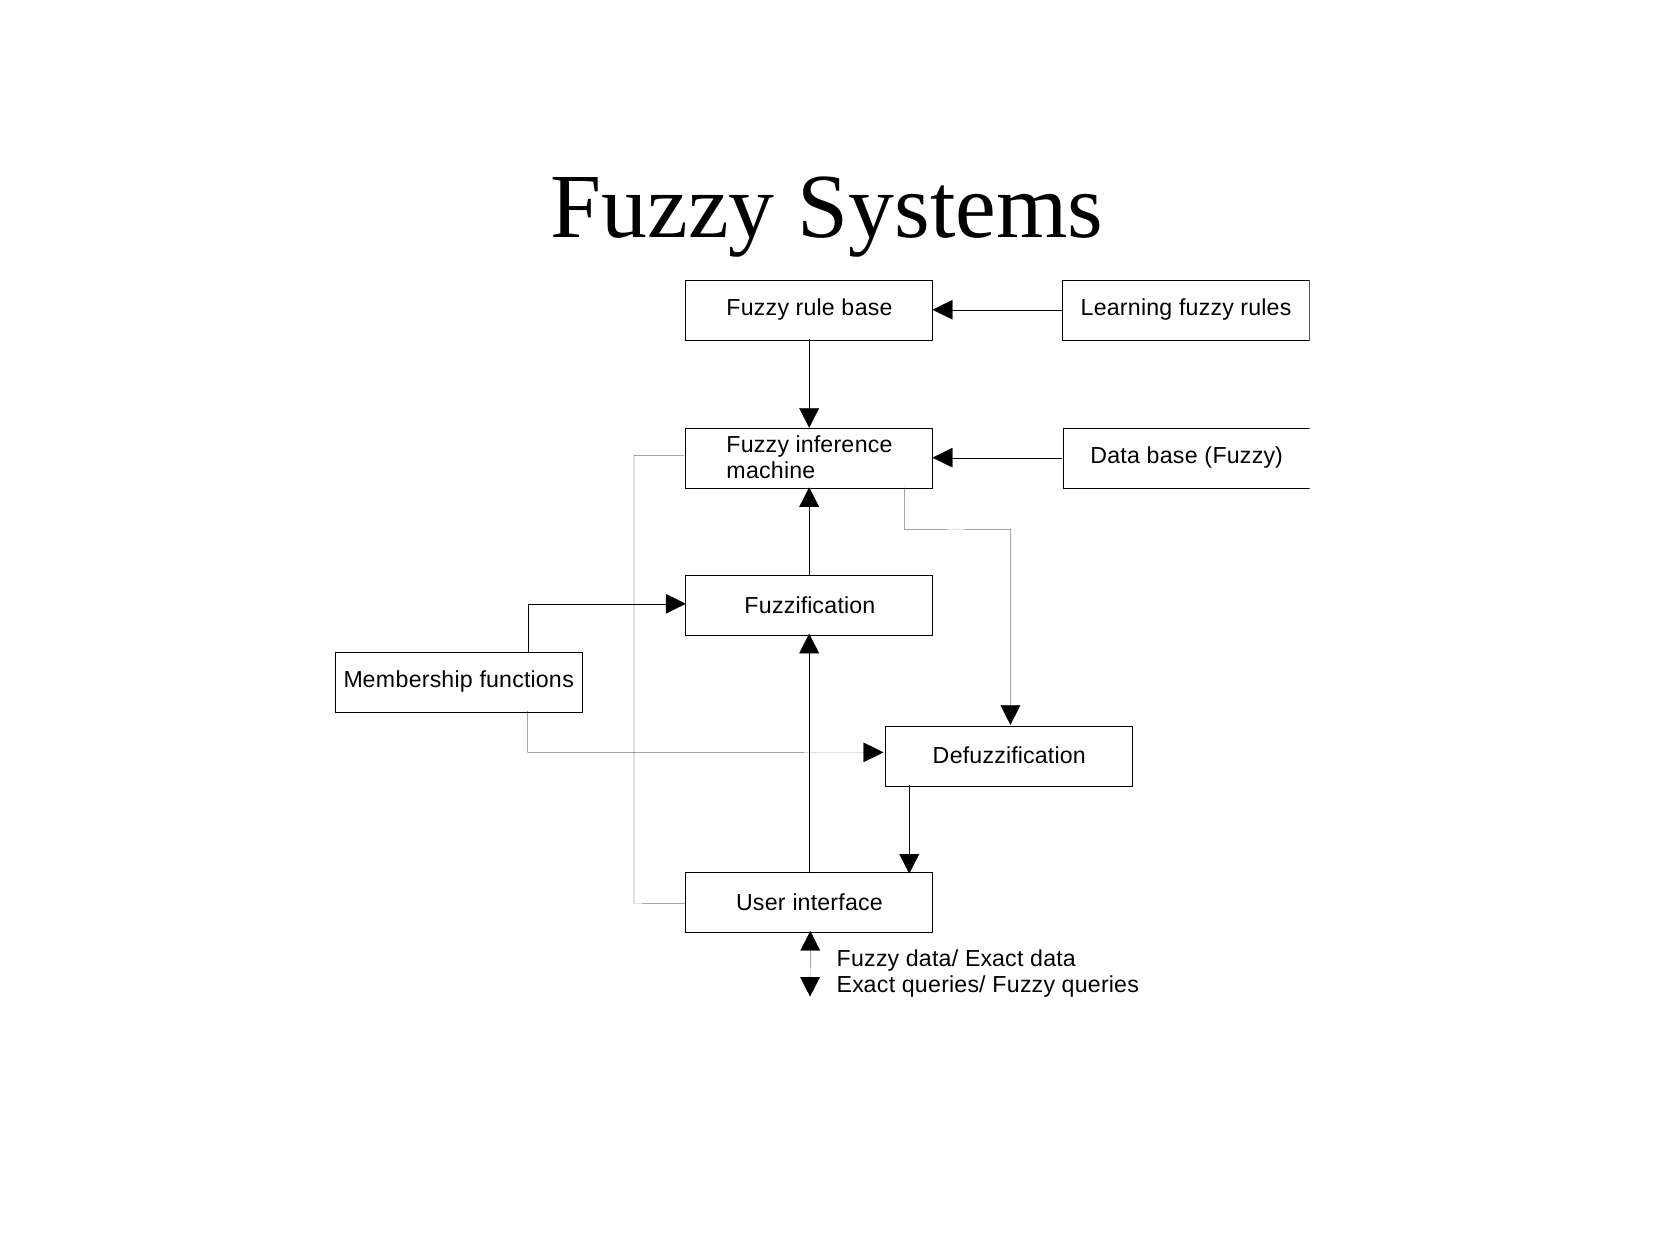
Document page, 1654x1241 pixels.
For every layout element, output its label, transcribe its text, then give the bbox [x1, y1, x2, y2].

title Fuzzy Systems [121, 102, 1534, 311]
picture [334, 279, 1310, 997]
